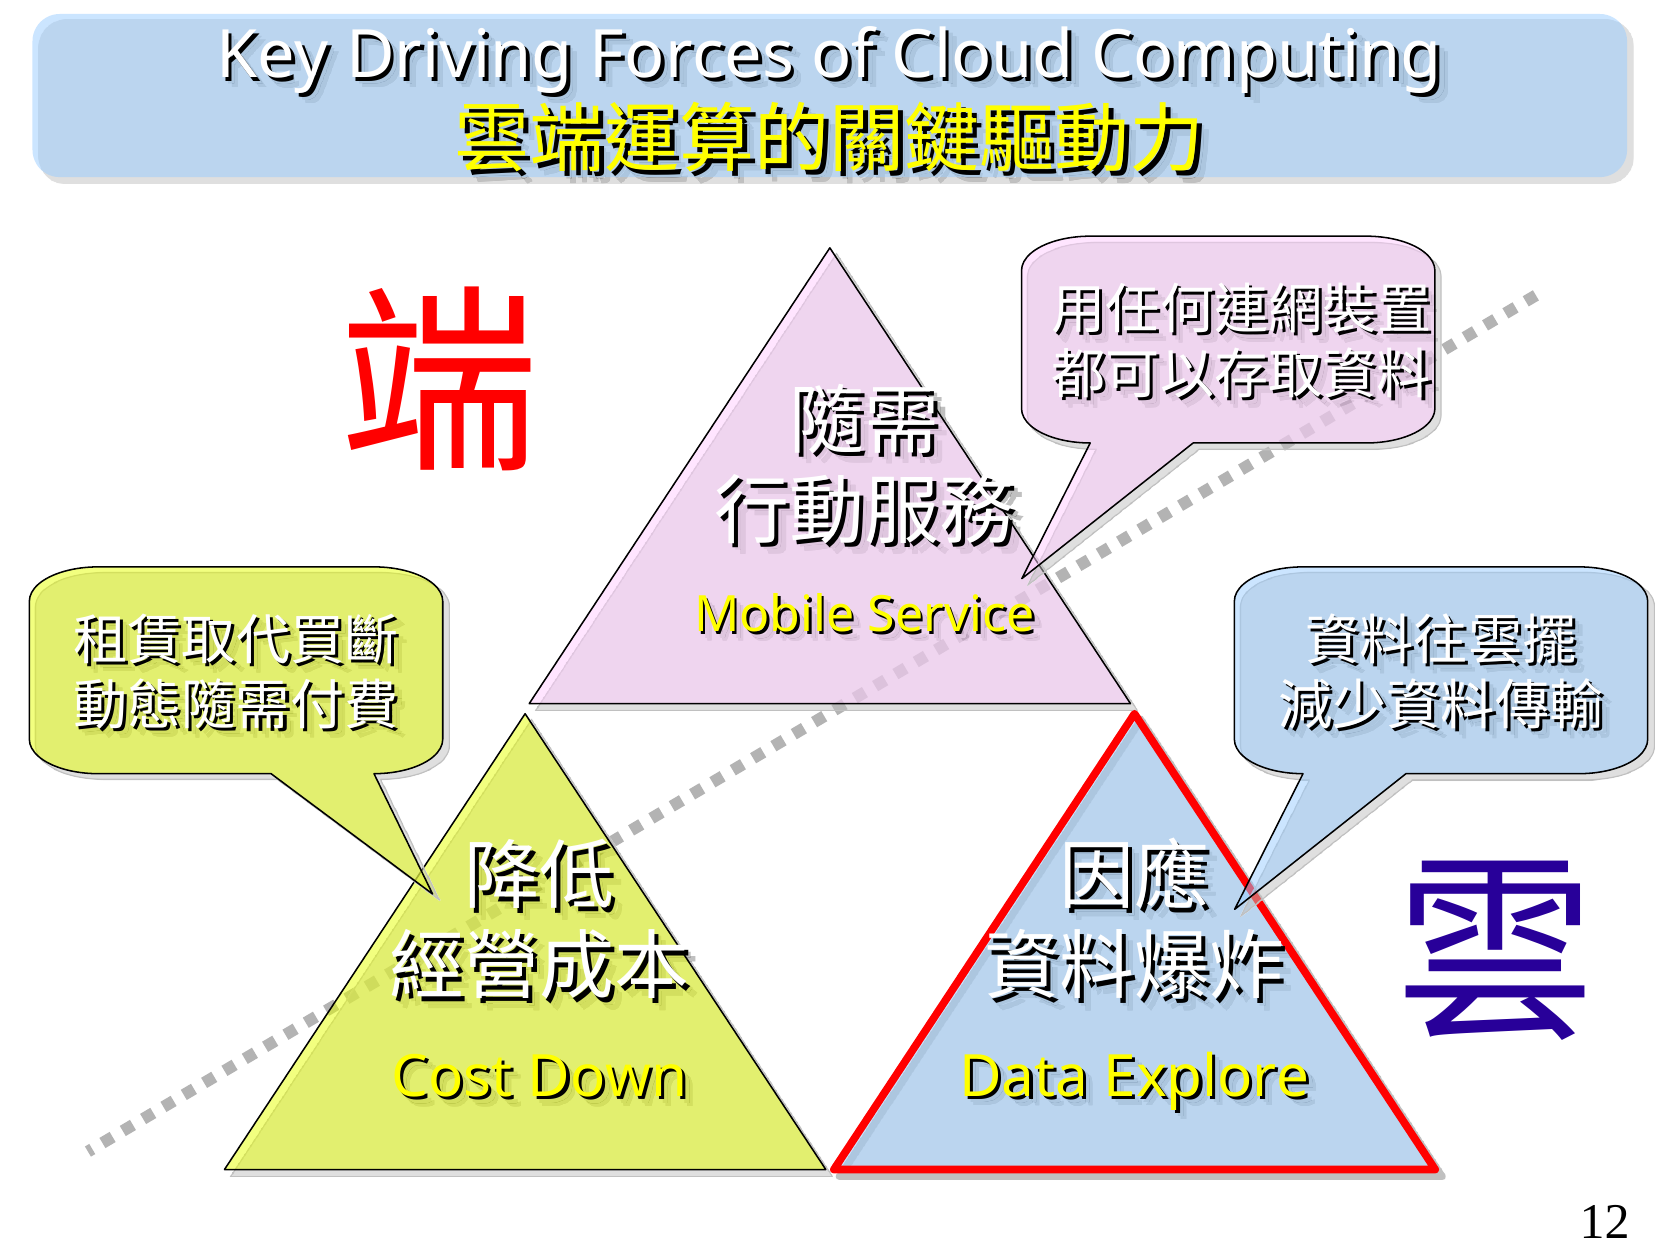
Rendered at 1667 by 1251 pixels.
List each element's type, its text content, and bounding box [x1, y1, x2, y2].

text_box 降低 經營成本 Cost Down [224, 713, 826, 1170]
text_box Key Driving Forces of Cloud Computing 雲端運算的關鍵驅動力 [32, 13, 1628, 178]
text_box 端 [324, 247, 561, 503]
text_box 隨需 行動服務 Mobile Service [529, 247, 1131, 704]
text_box 用任何連網裝置 都可以存取資料 [1021, 236, 1435, 579]
text_box 雲 [1380, 816, 1617, 1072]
text_box 資料往雲擺 減少資料傳輸 [1234, 566, 1648, 910]
text_box 租賃取代買斷 動態隨需付費 [29, 566, 443, 894]
text_box 因應 資料爆炸 Data Explore [833, 713, 1436, 1170]
